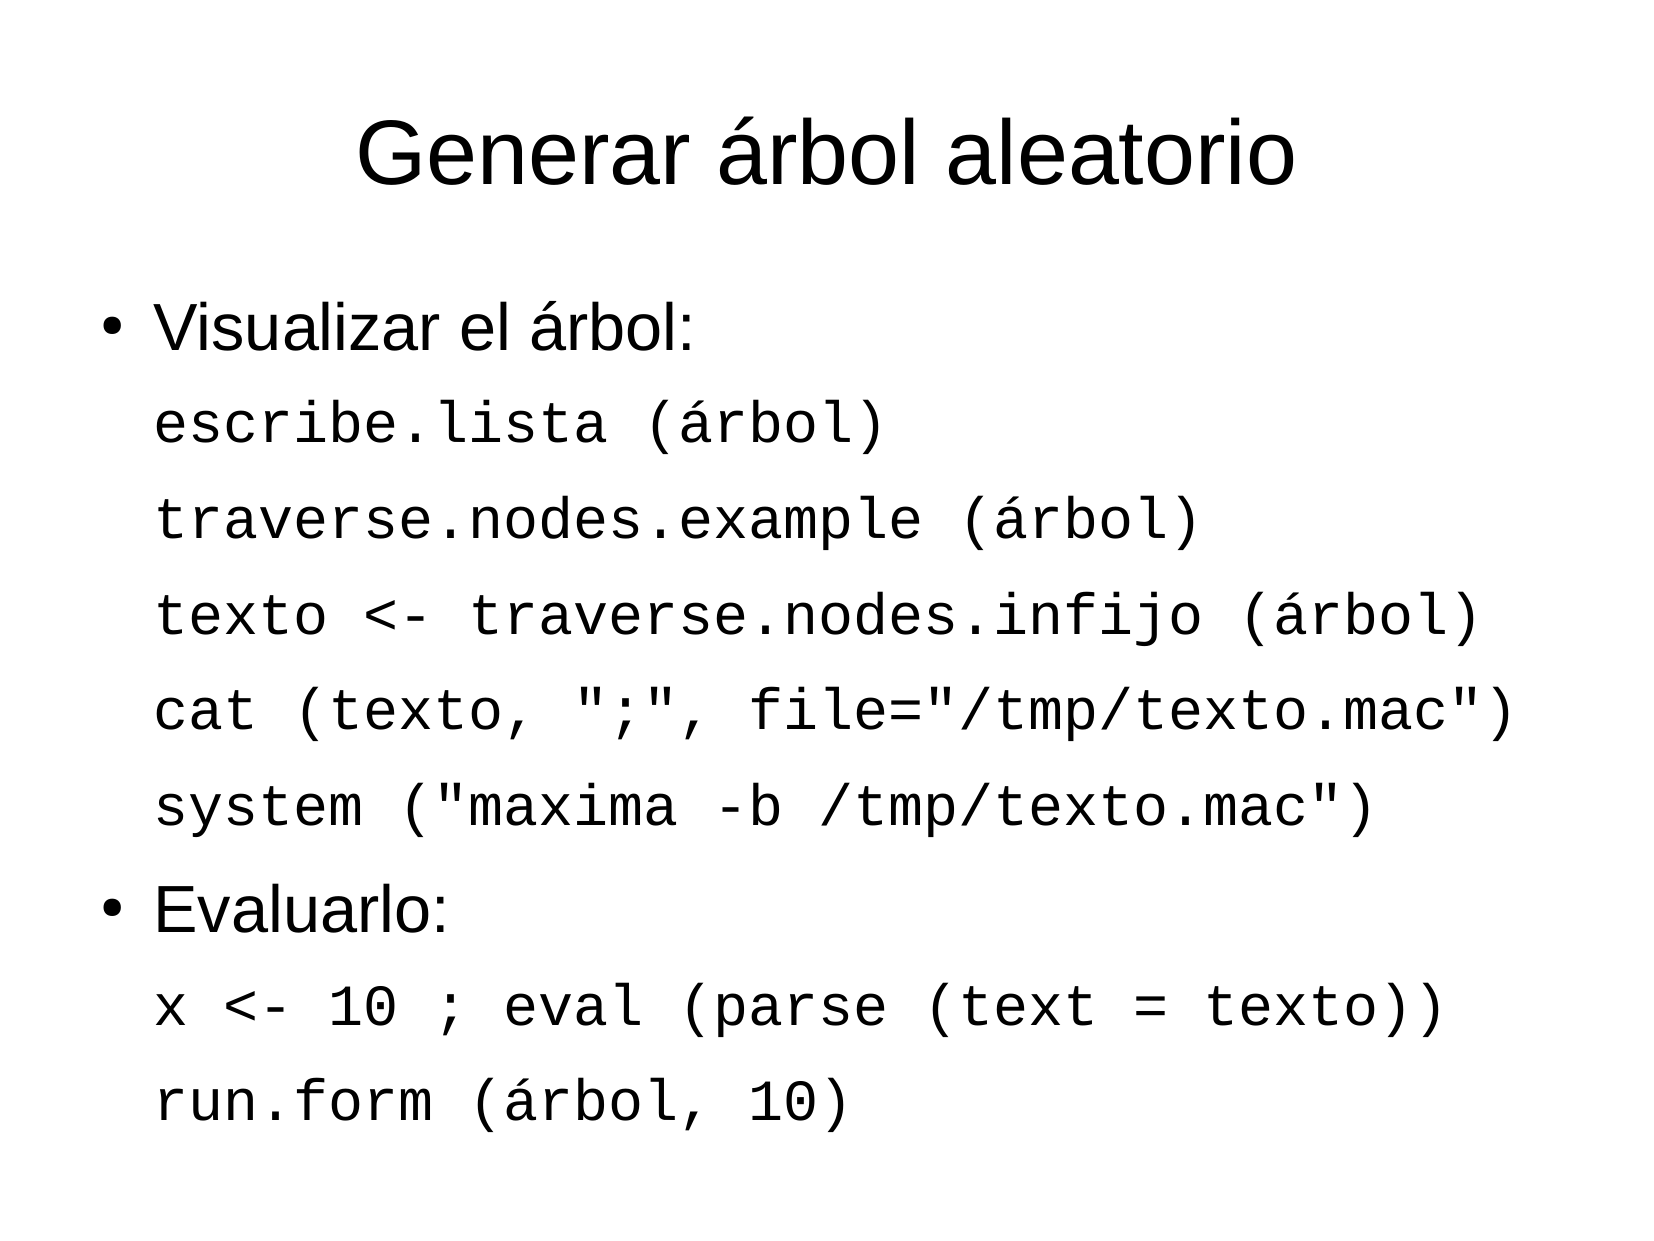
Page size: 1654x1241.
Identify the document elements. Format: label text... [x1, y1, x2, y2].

title Generar árbol aleatorio [82, 49, 1571, 257]
list Visualizar el árbol: escribe.lista (árbol) traverse.nodes.example (árbol) texto <- traverse.nodes.infijo (árbol) cat (texto, ";", file="/tmp/texto.mac") system ("maxima -b /tmp/texto.mac") Evaluarlo: x <- 10 ; eval (parse (text = texto)) run.form (árbol, 10) [82, 290, 1571, 1182]
